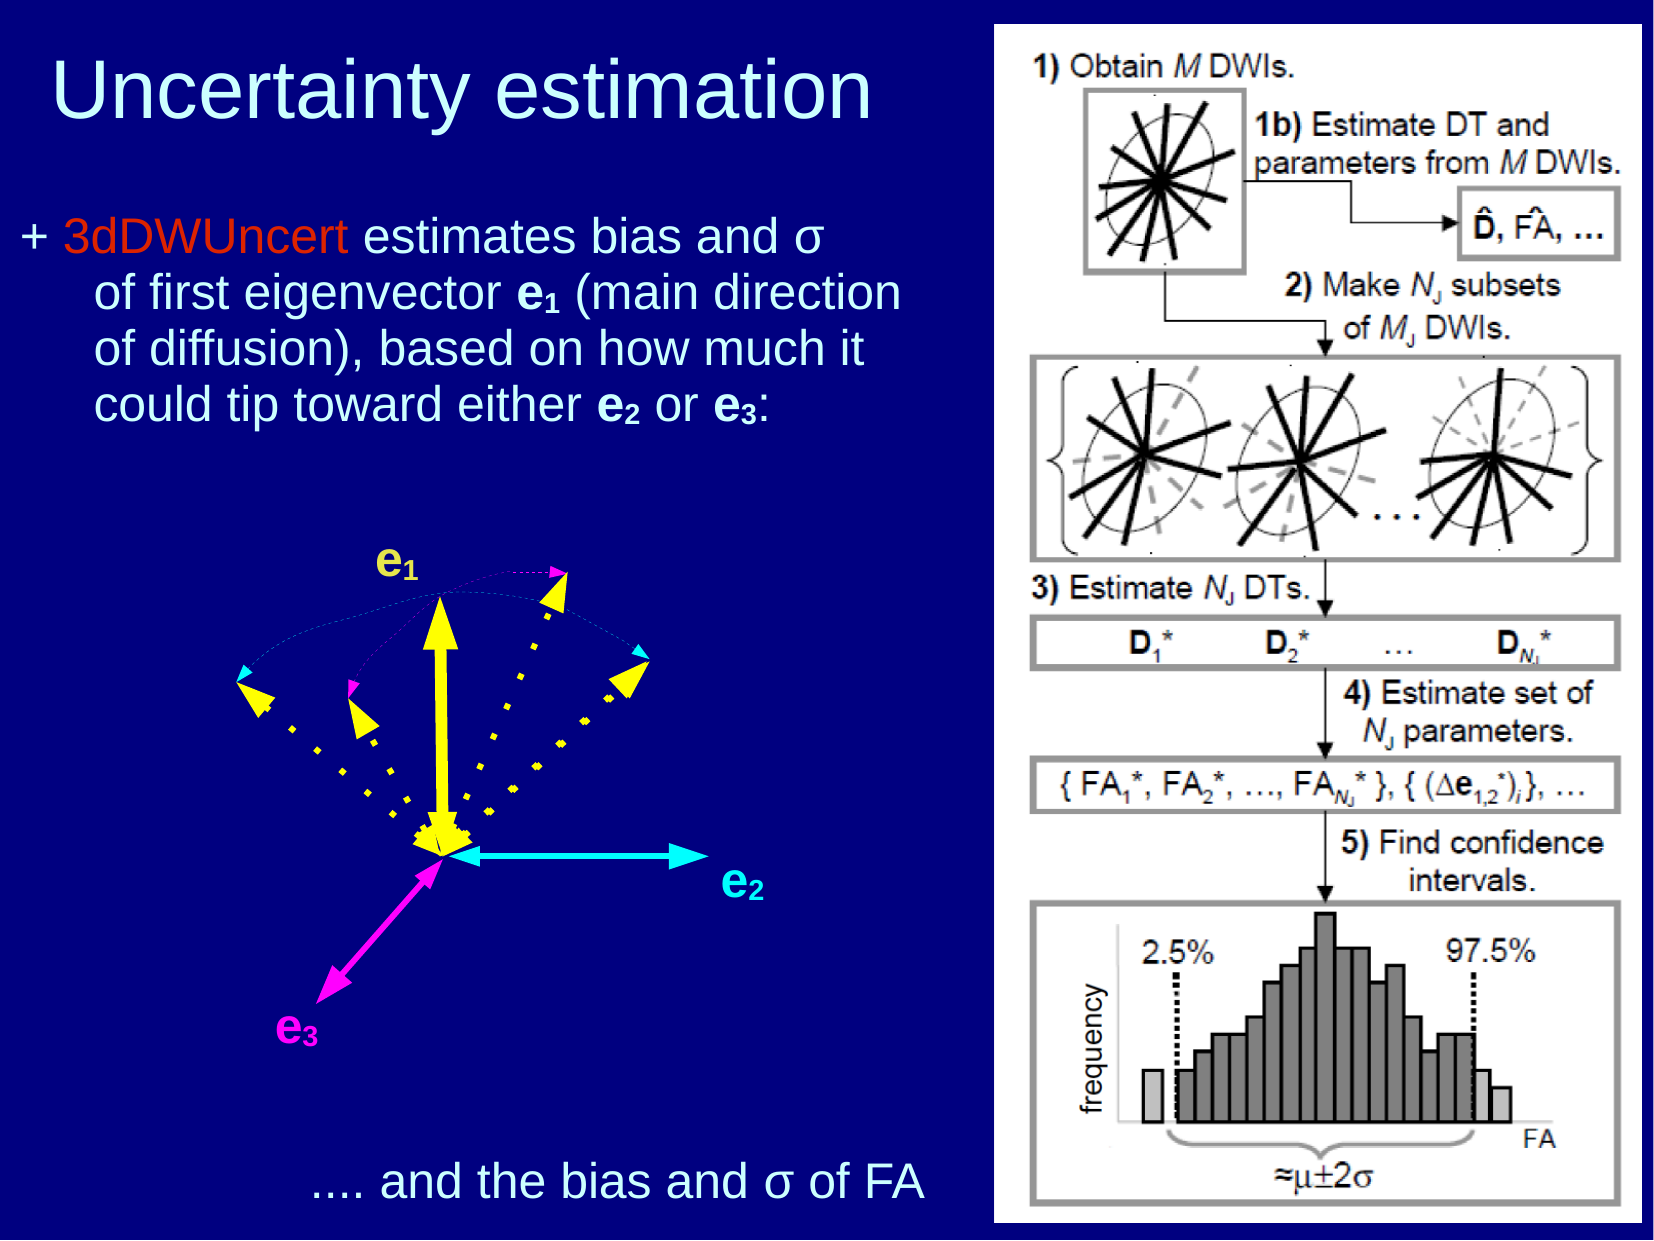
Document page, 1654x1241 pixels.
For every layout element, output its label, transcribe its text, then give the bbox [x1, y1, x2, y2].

text_box e2 [705, 844, 780, 932]
text_box e3 [260, 990, 334, 1078]
picture [992, 24, 1642, 1223]
text_box e1 [360, 524, 434, 612]
title Uncertainty estimation [50, 22, 886, 158]
text_box + 3dDWUncert estimates bias and σ of first eigenvector e1 (main direction of diffusion), based on how much it could tip toward either e2 or e3: [5, 201, 966, 473]
text_box .... and the bias and σ of FA [295, 1145, 948, 1217]
